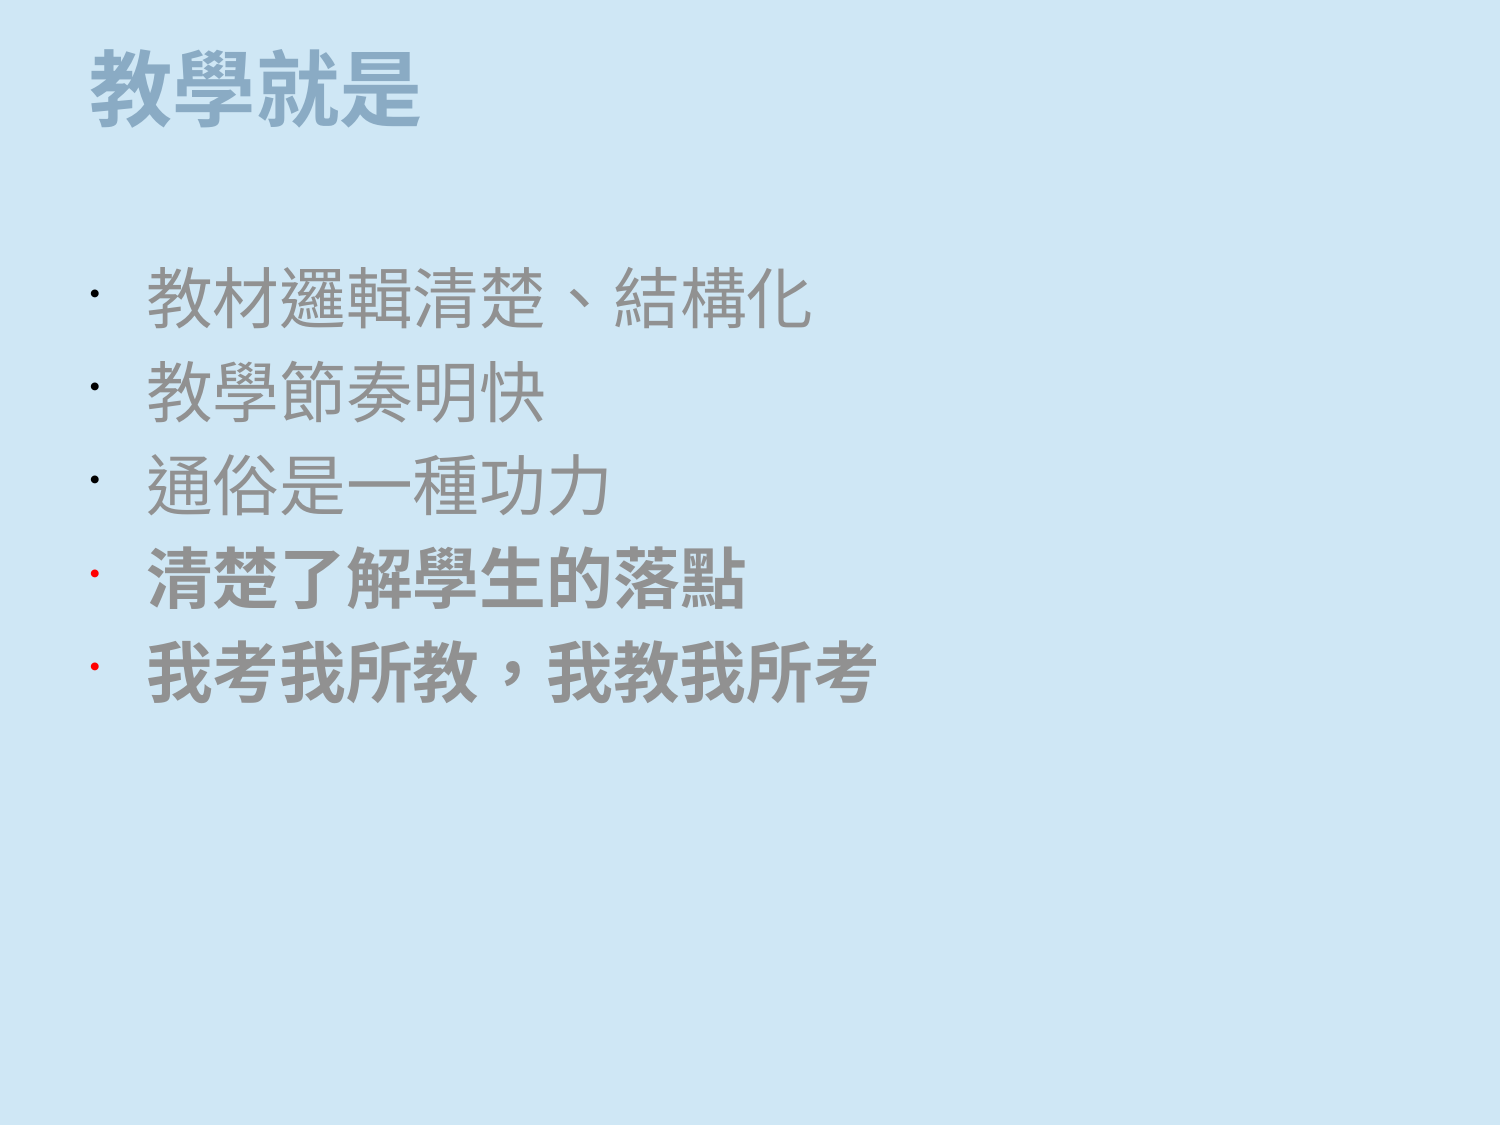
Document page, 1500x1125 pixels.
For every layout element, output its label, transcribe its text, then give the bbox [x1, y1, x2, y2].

list 教材邏輯清楚、結構化 教學節奏明快 通俗是一種功力 清楚了解學生的落點 我考我所教，我教我所考 [75, 249, 1400, 988]
title 教學就是 [75, 29, 1400, 245]
